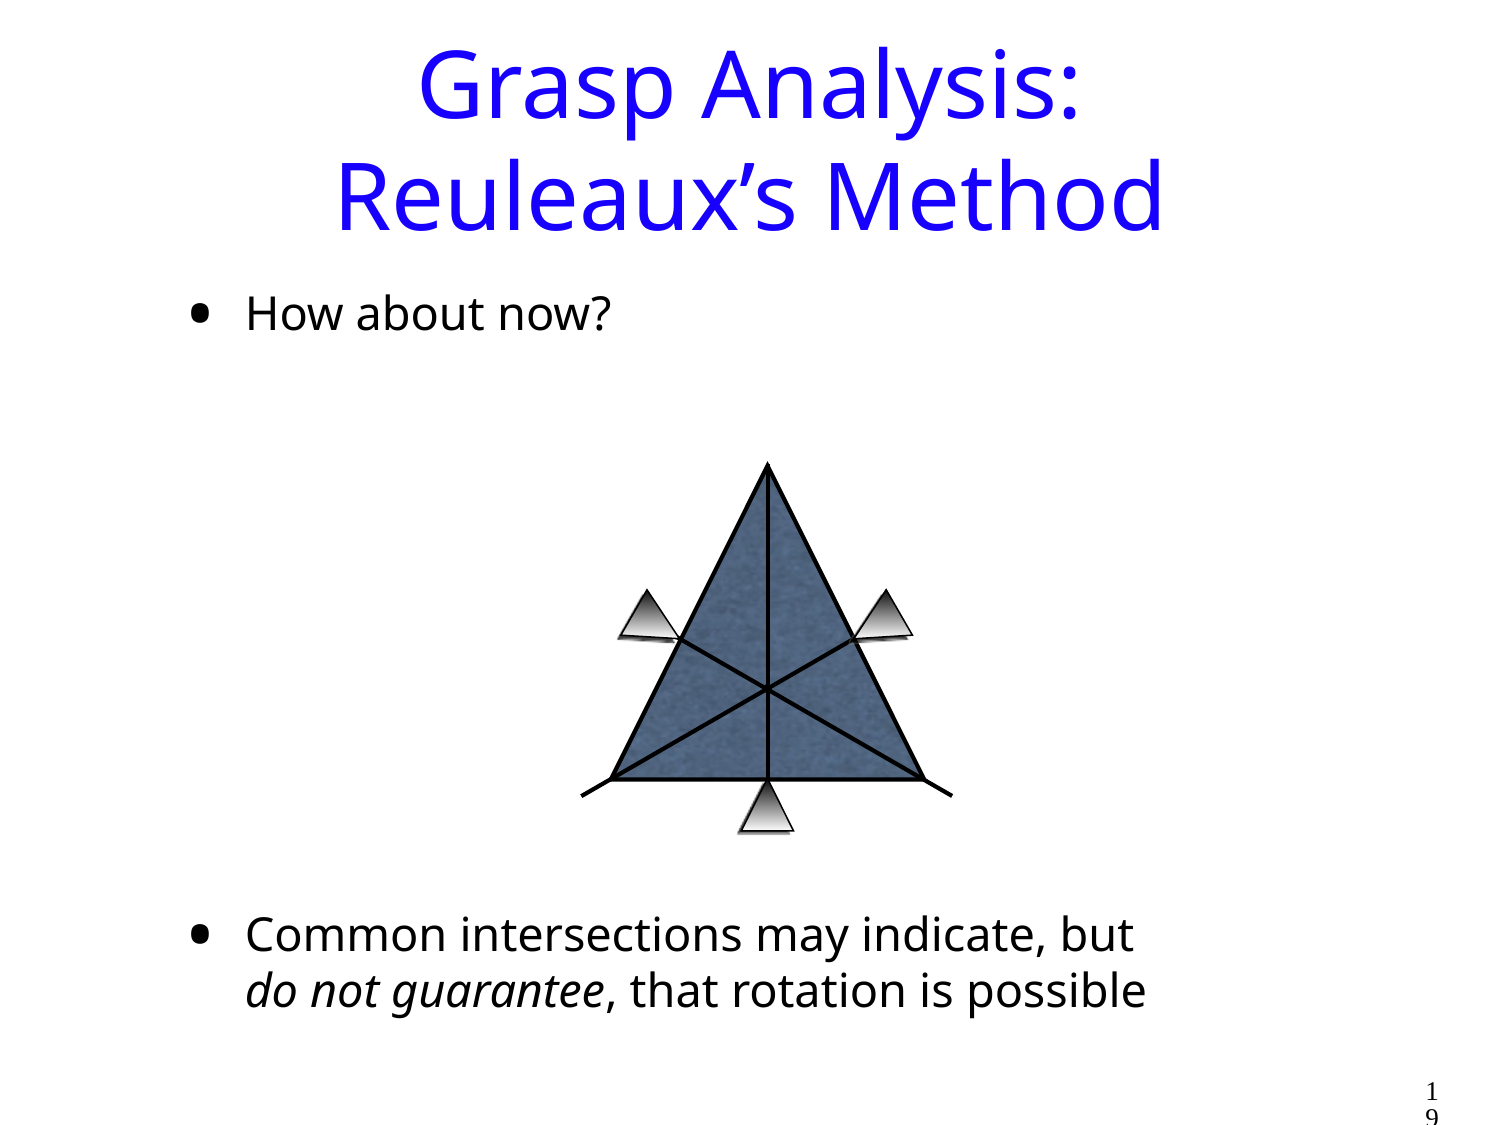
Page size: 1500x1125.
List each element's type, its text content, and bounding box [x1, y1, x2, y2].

text_box [613, 642, 760, 774]
title Grasp Analysis: Reuleaux’s Method [146, 21, 1354, 253]
text_box [616, 468, 853, 831]
text_box [620, 589, 680, 639]
text_box [773, 641, 923, 776]
text_box [853, 589, 913, 639]
list How about now? Common intersections may indicate, but do not guarantee, that rotation is possible [146, 275, 1354, 1023]
text_box [770, 694, 918, 780]
